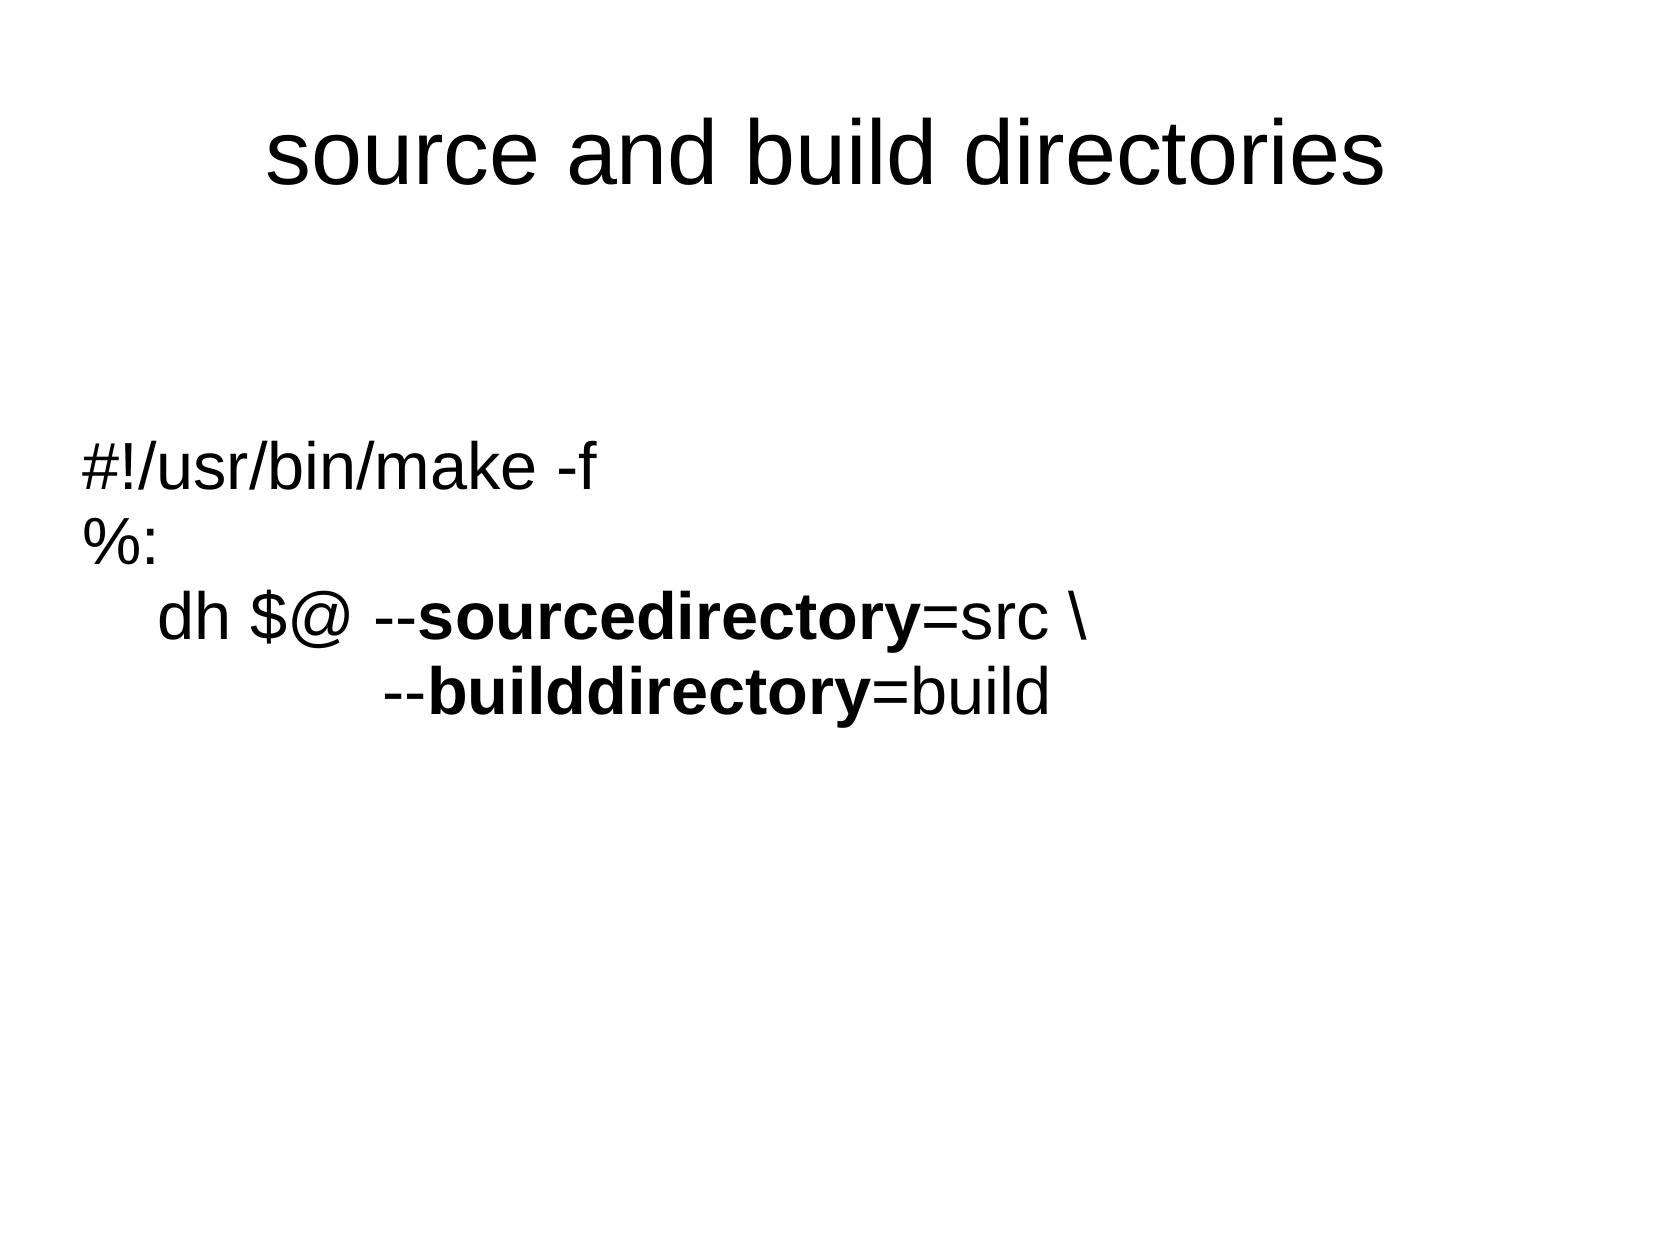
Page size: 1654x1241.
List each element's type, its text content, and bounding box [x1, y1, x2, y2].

subtitle #!/usr/bin/make -f %: dh $@ --sourcedirectory=src \ --builddirectory=build [82, 49, 1571, 1109]
